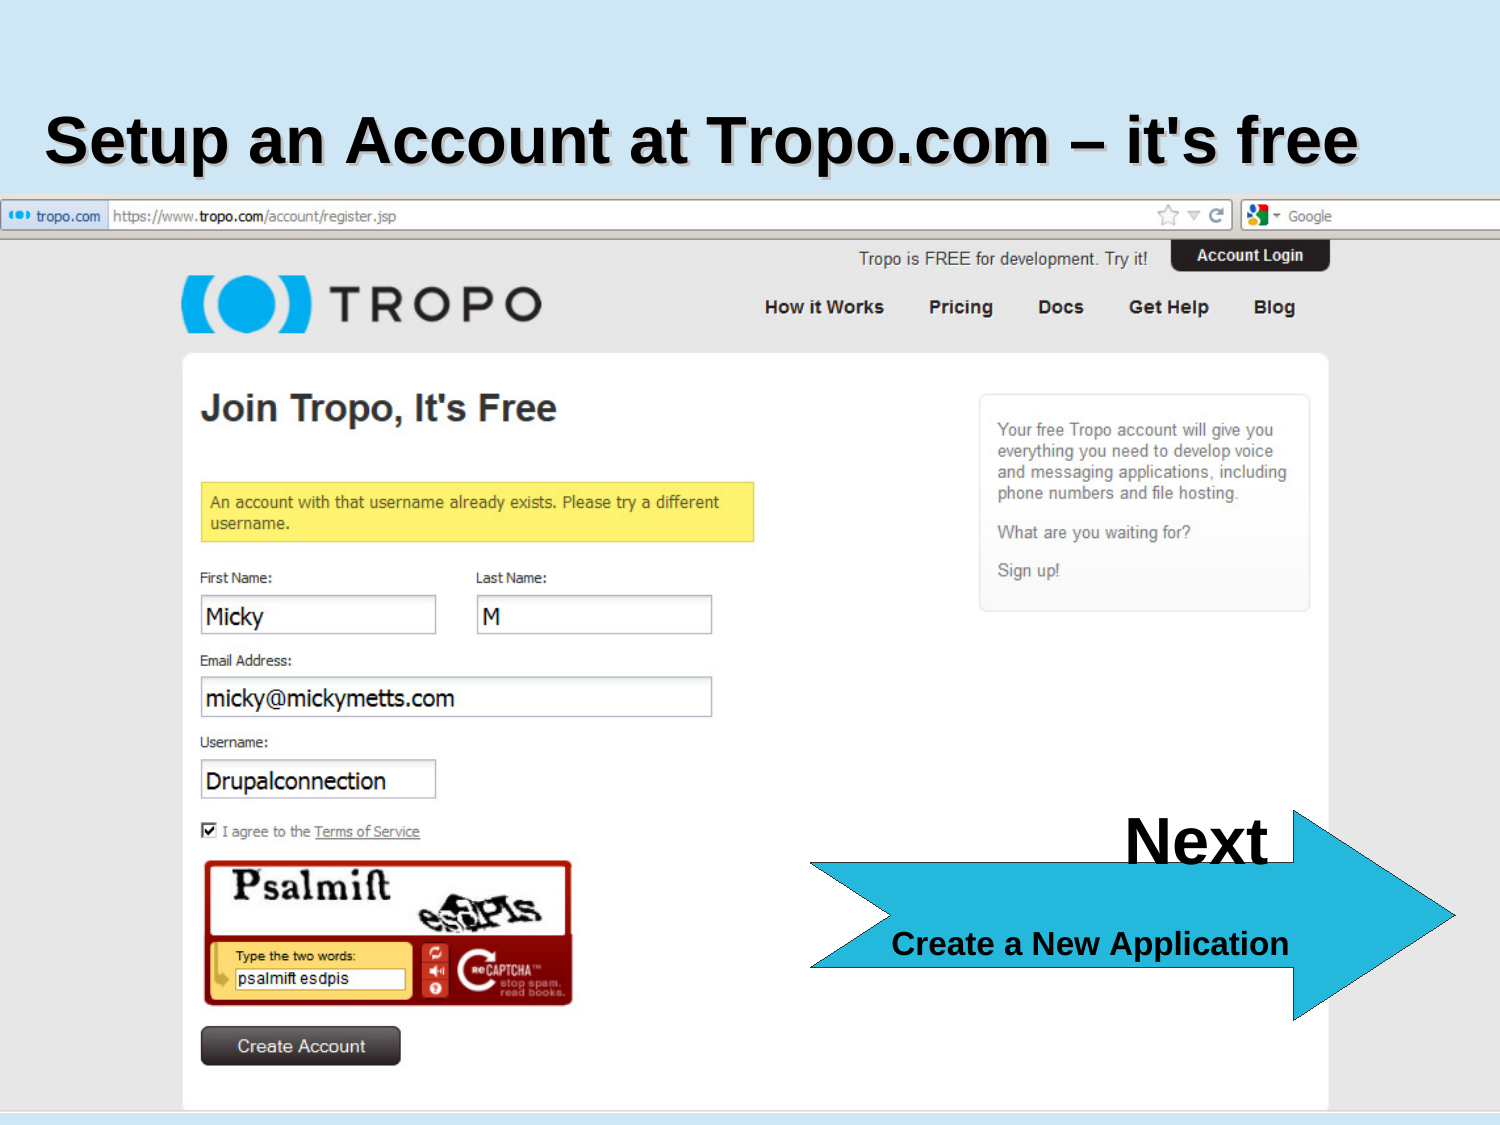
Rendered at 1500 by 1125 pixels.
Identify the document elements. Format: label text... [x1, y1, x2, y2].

text_box [810, 924, 876, 968]
text_box Next [1110, 790, 1486, 886]
text_box Setup an Account at Tropo.com – it's free [30, 90, 1471, 185]
picture [0, 194, 1500, 1114]
text_box Create a New Application [876, 915, 1306, 970]
text_box [810, 862, 1456, 1021]
